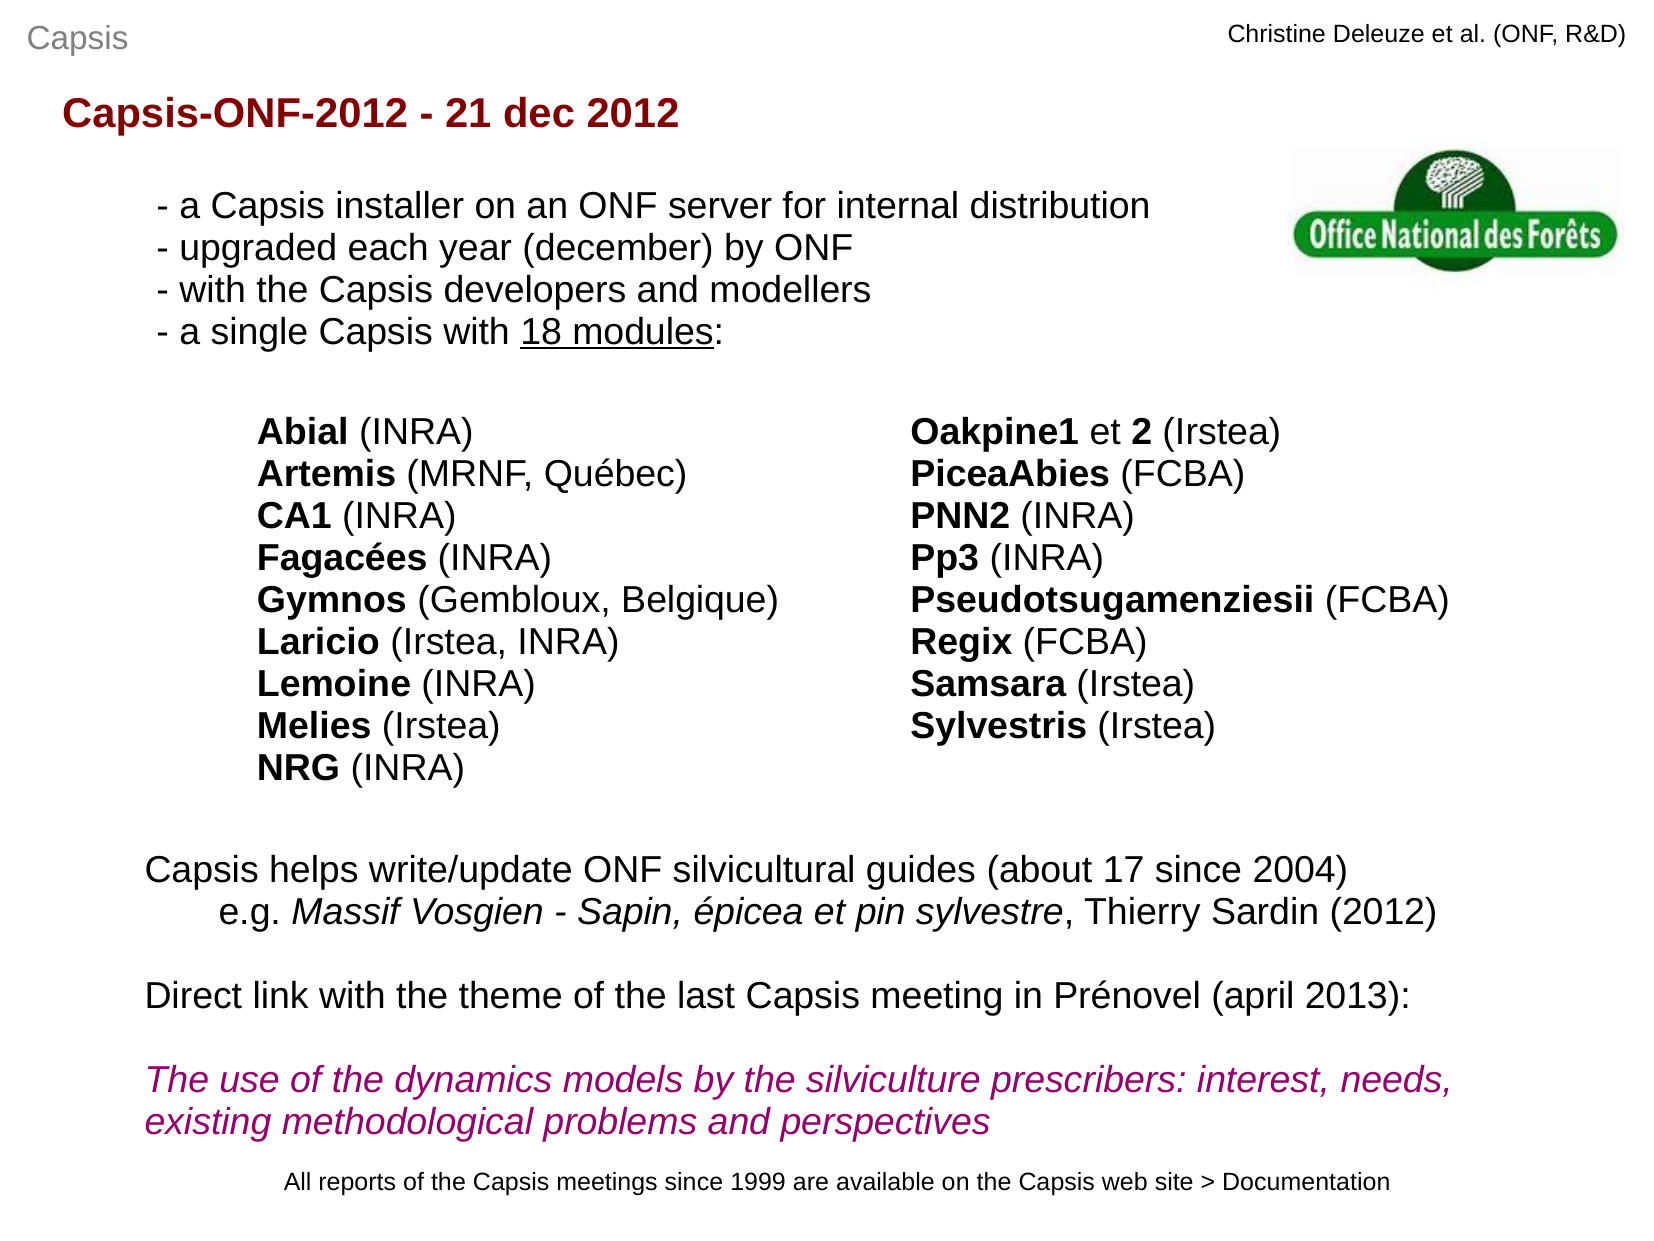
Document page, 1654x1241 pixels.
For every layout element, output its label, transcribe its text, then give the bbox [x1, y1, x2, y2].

text_box All reports of the Capsis meetings since 1999 are available on the Capsis web site > Documentation [70, 1159, 1607, 1203]
picture [1287, 87, 1624, 396]
text_box Capsis helps write/update ONF silvicultural guides (about 17 since 2004) e.g. Massif Vosgien - Sapin, épicea et pin sylvestre, Thierry Sardin (2012) Direct link with the theme of the last Capsis meeting in Prénovel (april 2013): The use of the dynamics models by the silviculture prescribers: interest, needs, existing methodological problems and perspectives [129, 841, 1524, 1159]
text_box Abial (INRA) Artemis (MRNF, Québec) CA1 (INRA) Fagacées (INRA) Gymnos (Gembloux, Belgique) Laricio (Irstea, INRA) Lemoine (INRA) Melies (Irstea) NRG (INRA) [242, 402, 827, 796]
text_box Christine Deleuze et al. (ONF, R&D) [670, 11, 1642, 55]
text_box Capsis-ONF-2012 - 21 dec 2012 [47, 82, 1418, 144]
text_box Capsis [11, 11, 426, 64]
text_box Oakpine1 et 2 (Irstea) PiceaAbies (FCBA) PNN2 (INRA) Pp3 (INRA) Pseudotsugamenziesii (FCBA) Regix (FCBA) Samsara (Irstea) Sylvestris (Irstea) [895, 402, 1518, 754]
text_box - a Capsis installer on an ONF server for internal distribution - upgraded each year (december) by ONF - with the Capsis developers and modellers - a single Capsis with 18 modules: [141, 177, 1518, 445]
